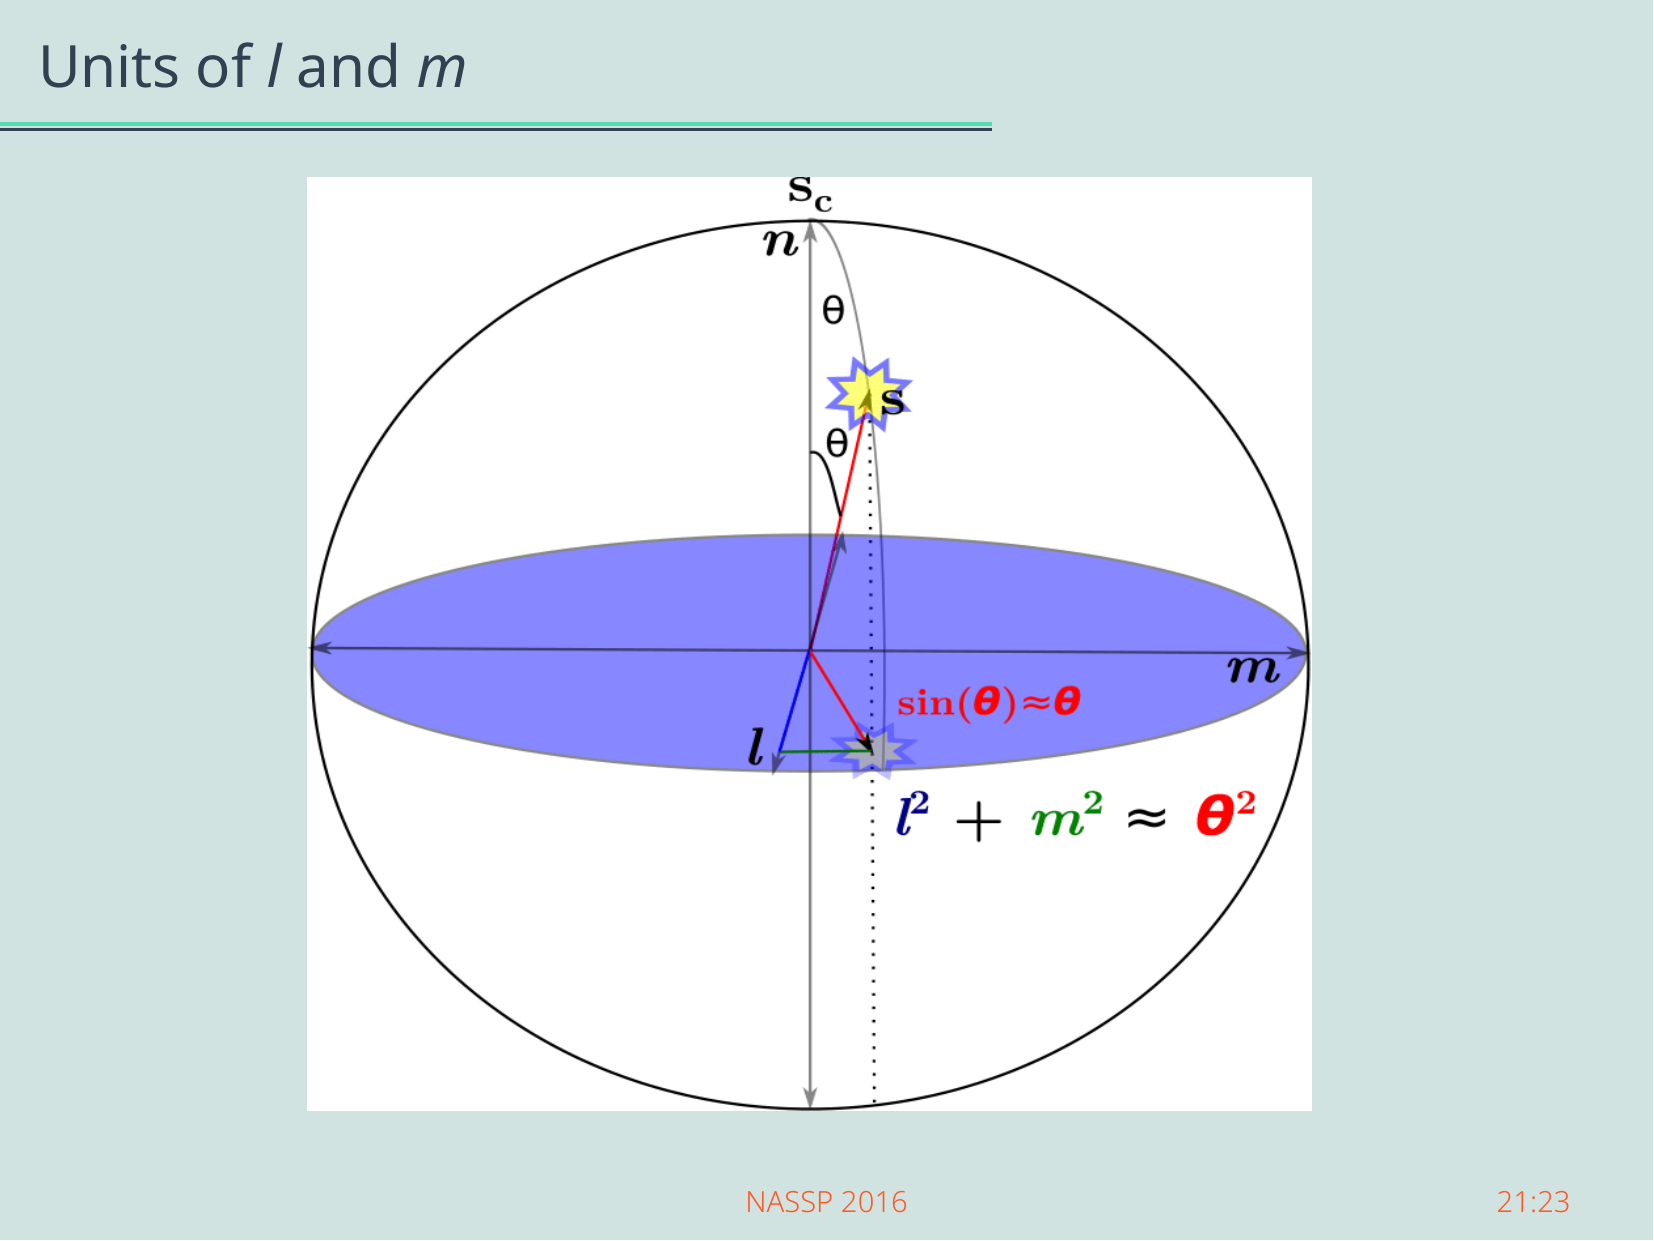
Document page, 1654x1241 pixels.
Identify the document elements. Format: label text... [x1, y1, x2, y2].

text_box Units of l and m [23, 17, 1359, 101]
picture [307, 177, 1312, 1111]
